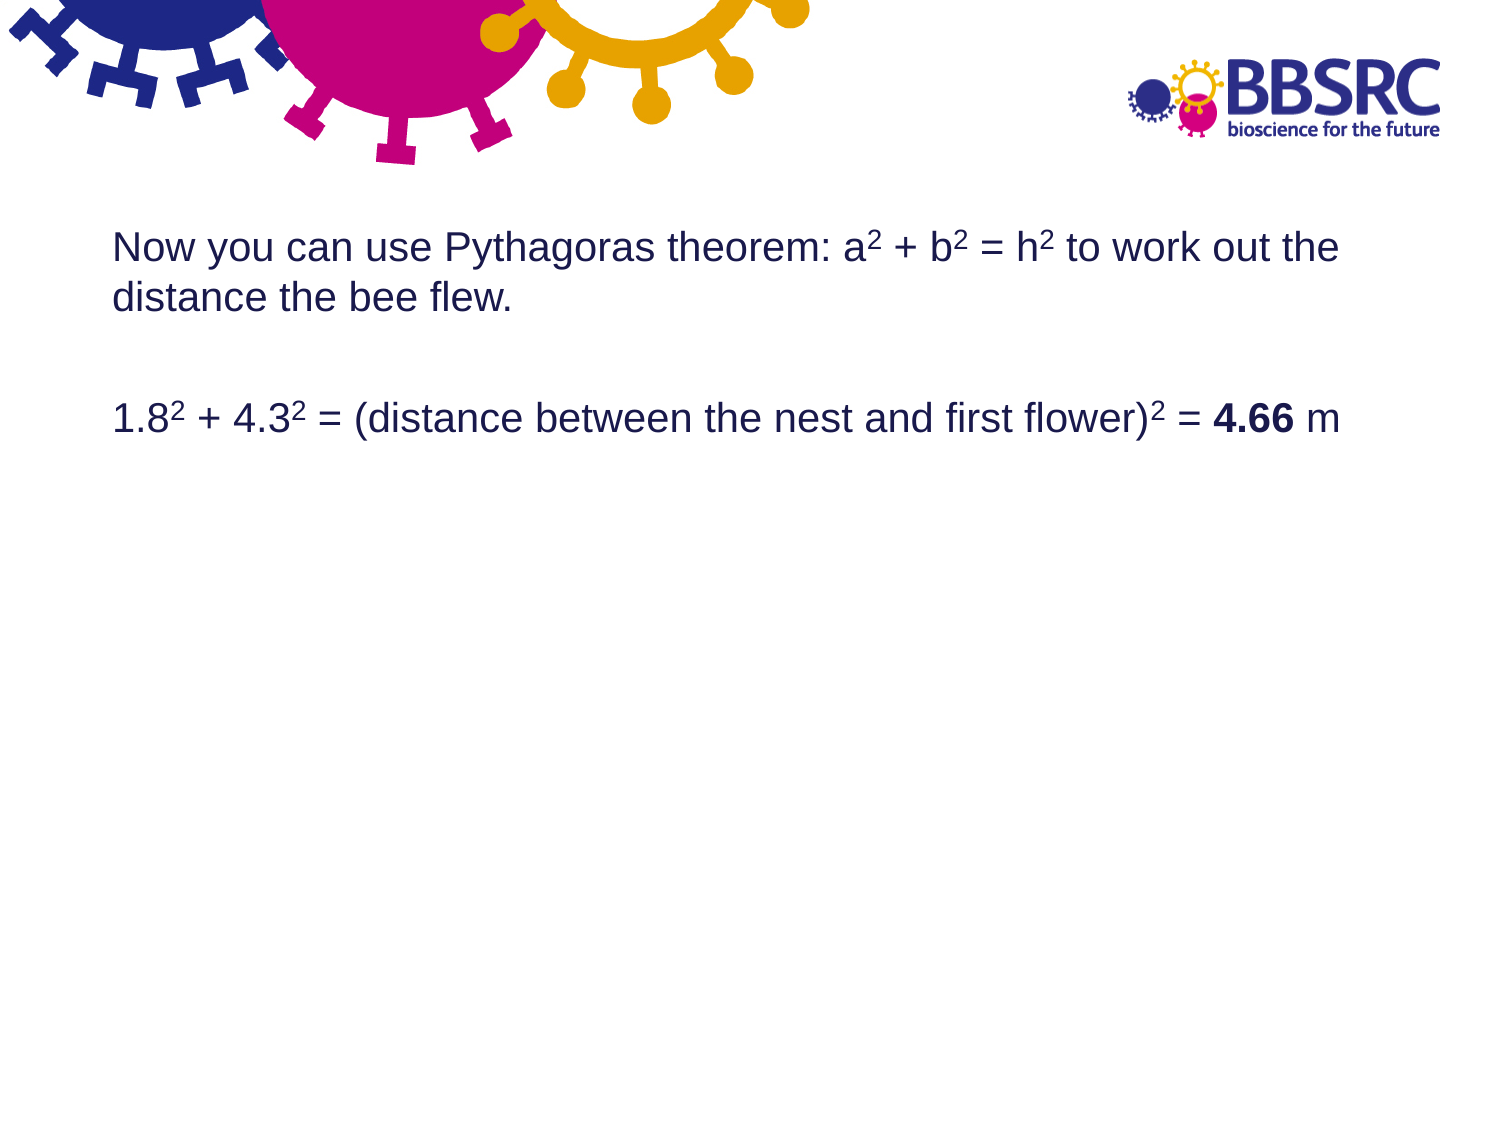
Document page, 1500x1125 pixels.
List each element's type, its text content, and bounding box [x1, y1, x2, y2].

list Now you can use Pythagoras theorem: a2 + b2 = h2 to work out the distance the bee flew. 1.82 + 4.32 = (distance between the nest and first flower)2 = 4.66 m [112, 219, 1377, 1012]
